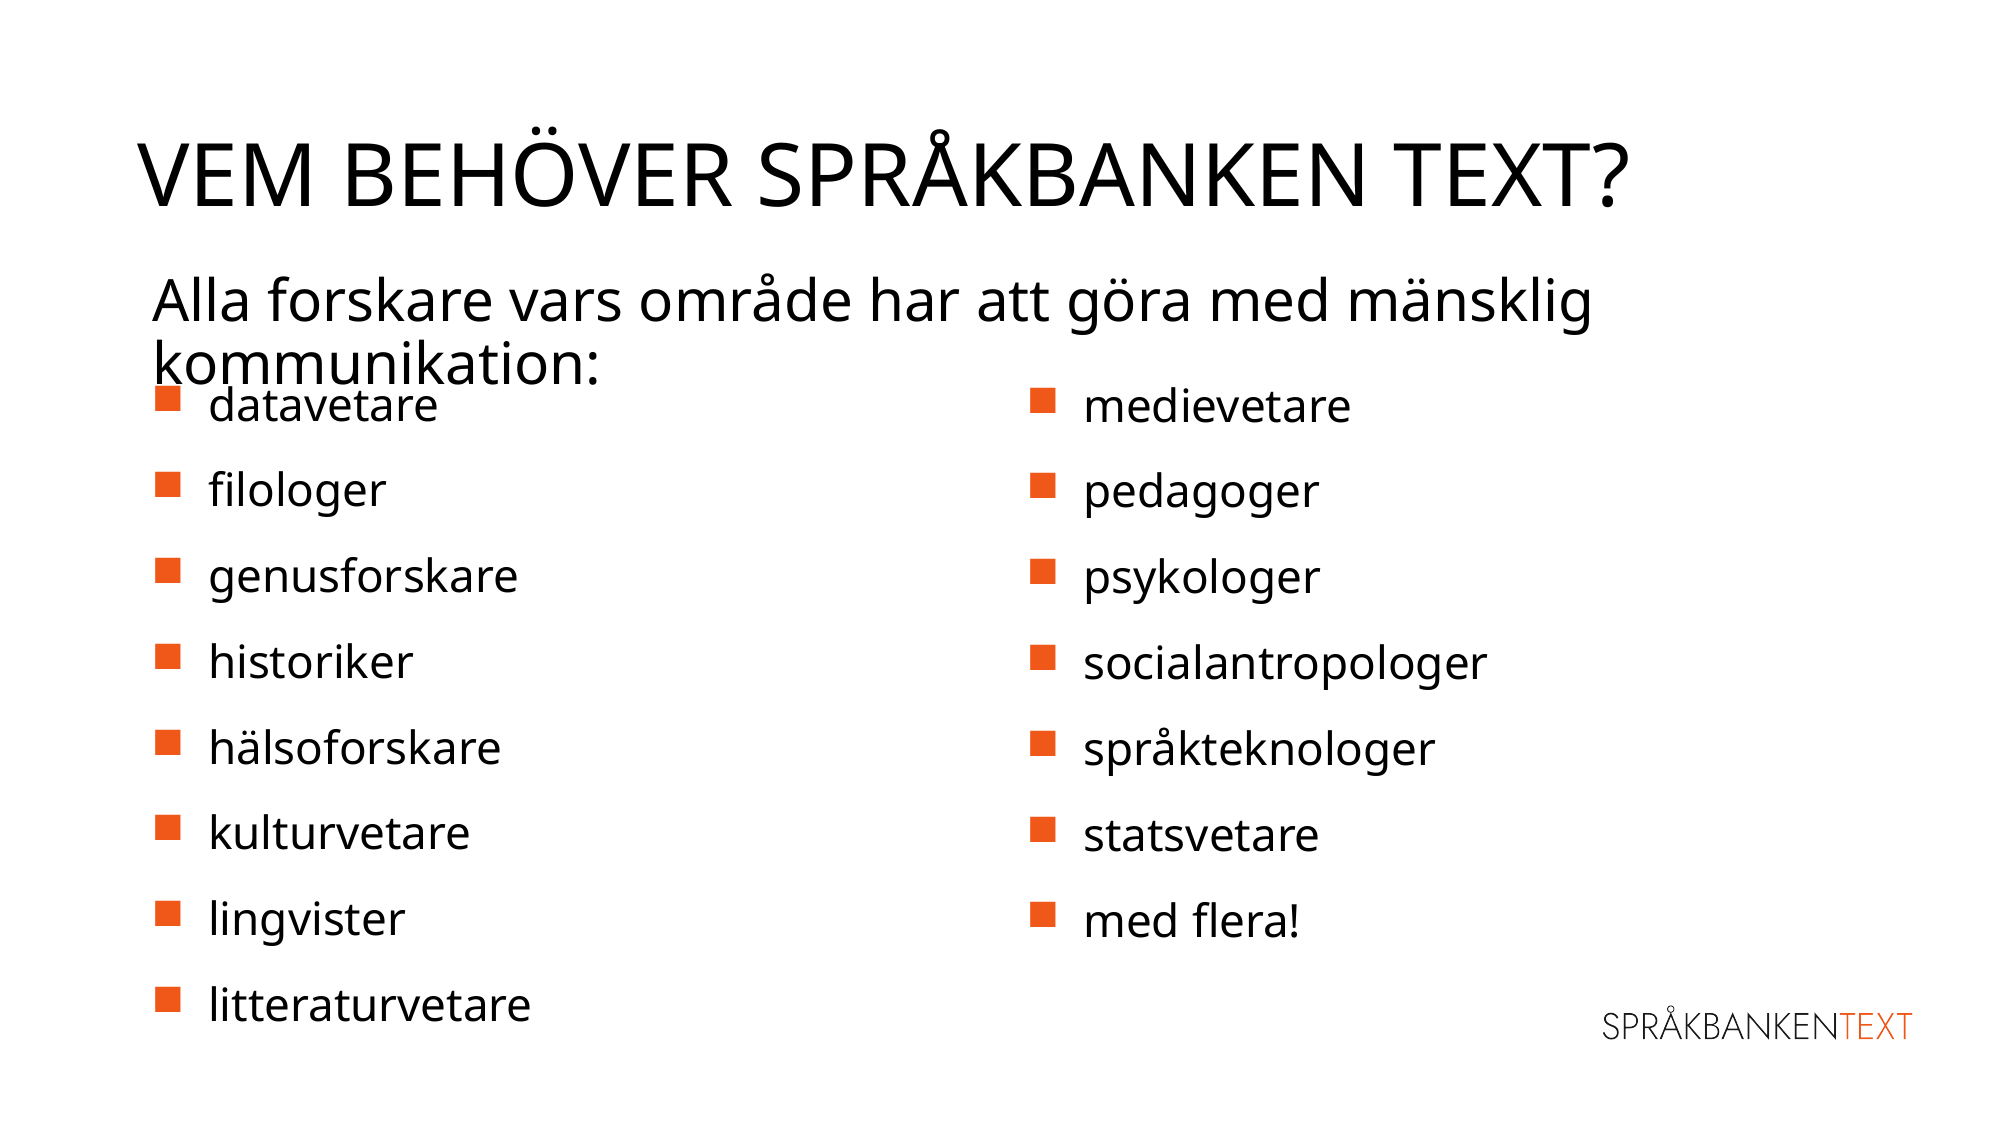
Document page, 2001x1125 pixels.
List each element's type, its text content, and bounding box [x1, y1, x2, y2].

list Alla forskare vars område har att göra med mänsklig kommunikation: [137, 263, 1863, 414]
list medievetare pedagoger psykologer socialantropologer språkteknologer statsvetare med flera! [1012, 377, 1863, 972]
title Vem behöver Språkbanken Text? [137, 109, 1863, 236]
list datavetare filologer genusforskare historiker hälsoforskare kulturvetare lingvister litteraturvetare [137, 375, 988, 1060]
picture [1600, 998, 1959, 1125]
